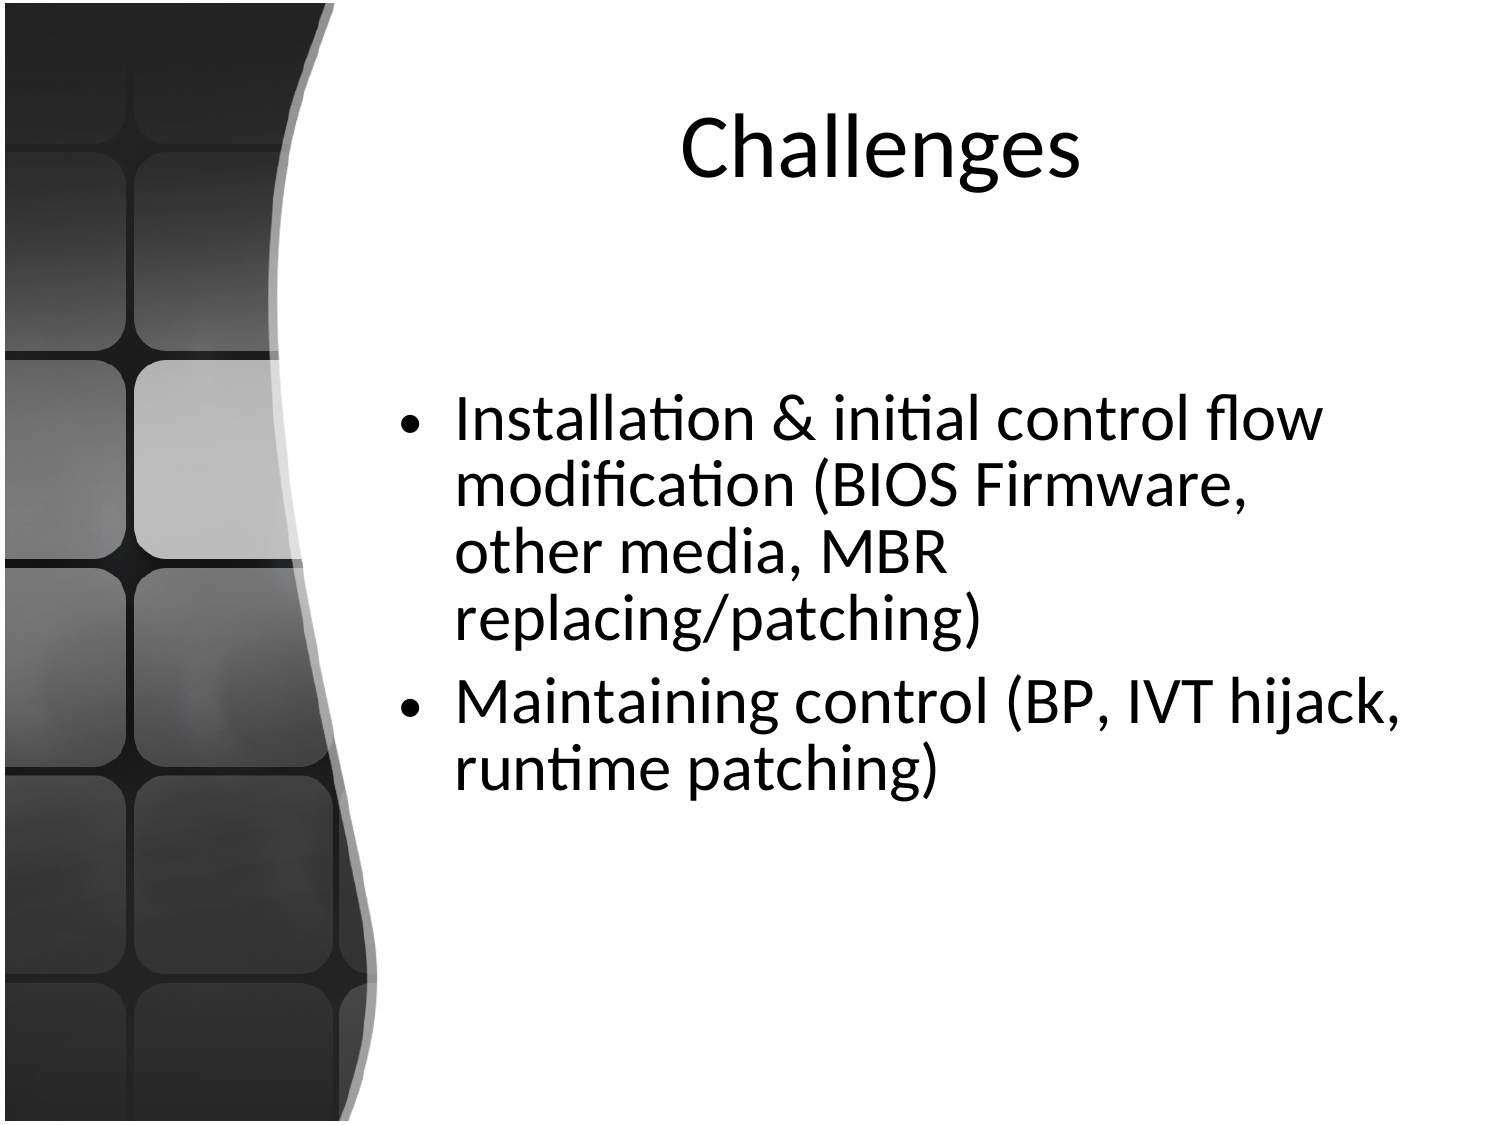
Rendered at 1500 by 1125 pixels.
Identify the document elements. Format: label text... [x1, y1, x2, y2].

list Installation & initial control flow modification (BIOS Firmware, other media, MBR replacing/patching) Maintaining control (BP, IVT hijack, runtime patching) [383, 382, 1426, 1125]
title Challenges [206, 29, 1500, 281]
picture [0, 0, 1500, 1125]
